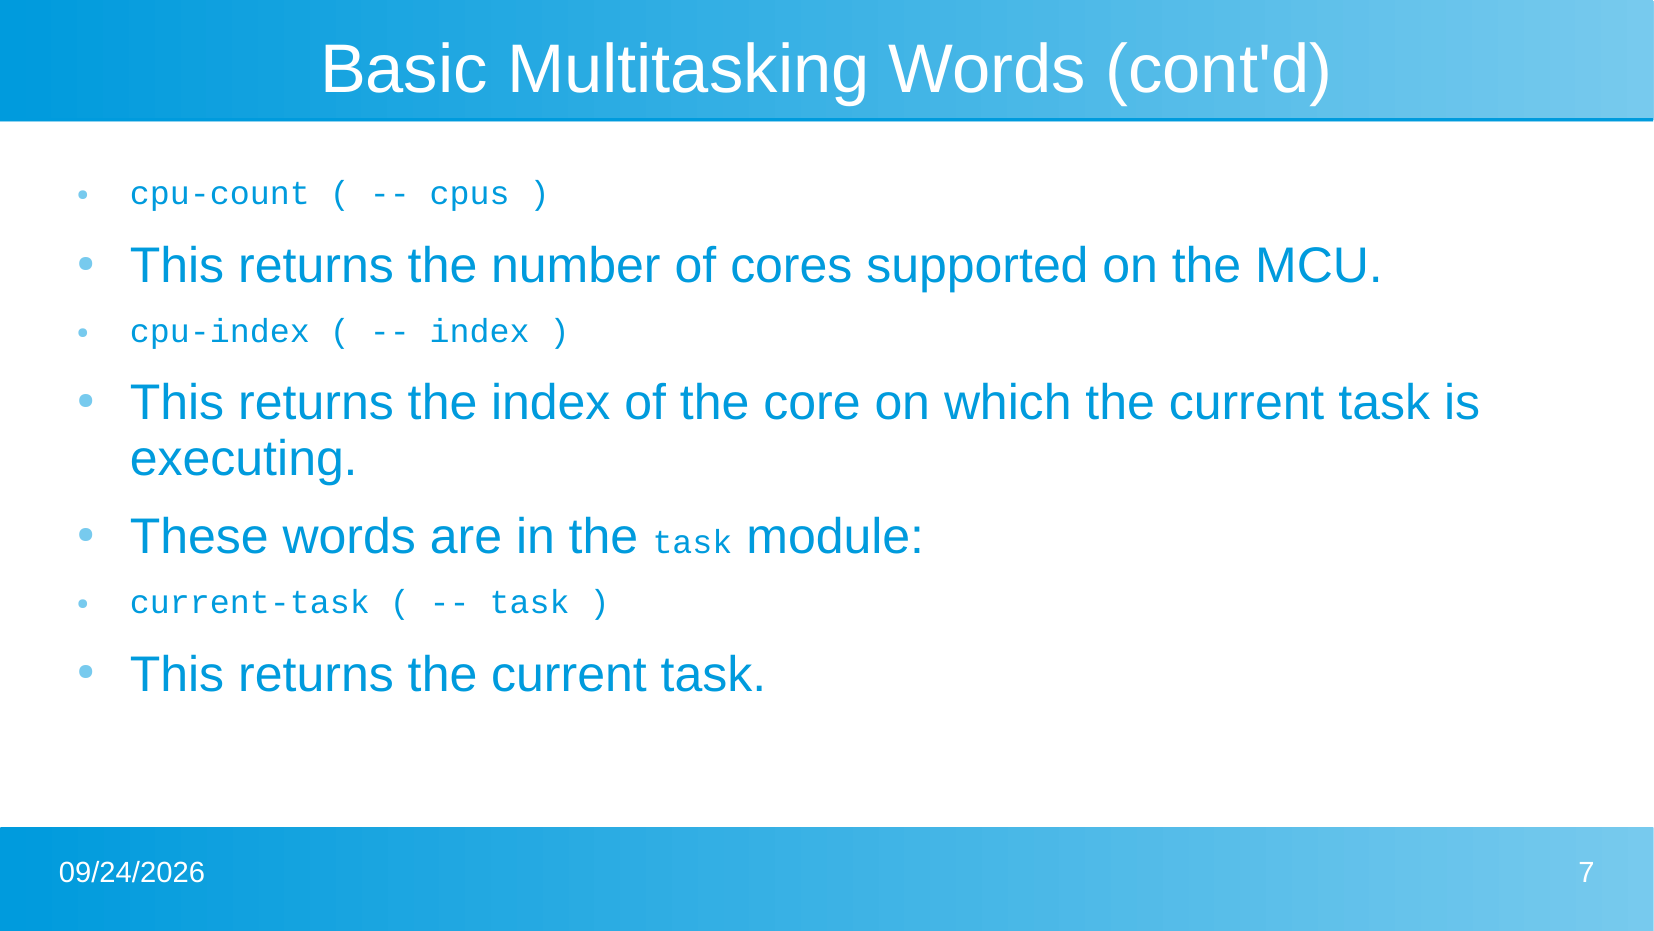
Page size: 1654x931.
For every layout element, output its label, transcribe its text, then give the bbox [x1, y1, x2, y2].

title Basic Multitasking Words (cont'd) [59, 29, 1595, 108]
list cpu-count ( -- cpus ) This returns the number of cores supported on the MCU. cpu-index ( -- index ) This returns the index of the core on which the current task is executing. These words are in the task module: current-task ( -- task ) This returns the current task. [59, 177, 1595, 768]
